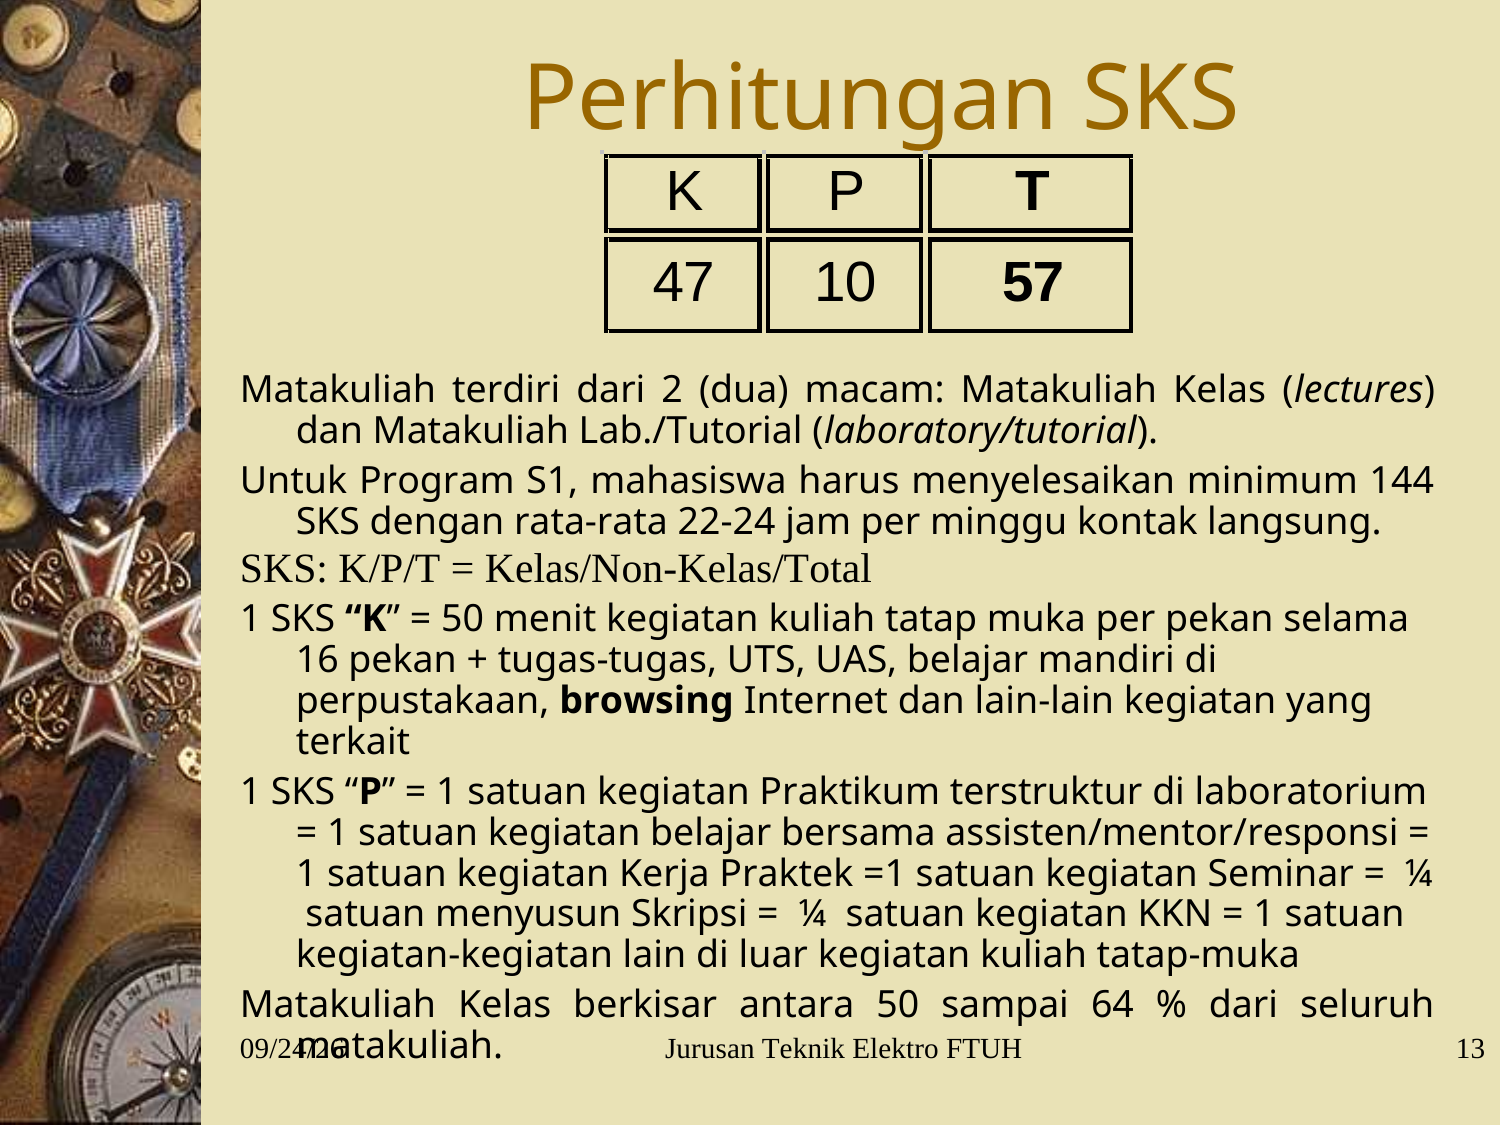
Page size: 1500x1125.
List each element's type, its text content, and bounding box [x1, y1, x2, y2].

list Matakuliah terdiri dari 2 (dua) macam: Matakuliah Kelas (lectures) dan Matakuliah Lab./Tutorial (laboratory/tutorial). Untuk Program S1, mahasiswa harus menyelesaikan minimum 144 SKS dengan rata-rata 22-24 jam per minggu kontak langsung. SKS: K/P/T = Kelas/Non-Kelas/Total 1 SKS “K” = 50 menit kegiatan kuliah tatap muka per pekan selama 16 pekan + tugas-tugas, UTS, UAS, belajar mandiri di perpustakaan, browsing Internet dan lain-lain kegiatan yang terkait 1 SKS “P” = 1 satuan kegiatan Praktikum terstruktur di laboratorium = 1 satuan kegiatan belajar bersama assisten/mentor/responsi = 1 satuan kegiatan Kerja Praktek =1 satuan kegiatan Seminar = ¼ satuan menyusun Skripsi = ¼ satuan kegiatan KKN = 1 satuan kegiatan-kegiatan lain di luar kegiatan kuliah tatap-muka Matakuliah Kelas berkisar antara 50 sampai 64 % dari seluruh matakuliah. [224, 362, 1450, 1077]
picture [0, 0, 201, 1125]
chart [600, 149, 1138, 338]
title Perhitungan SKS [262, 0, 1500, 188]
